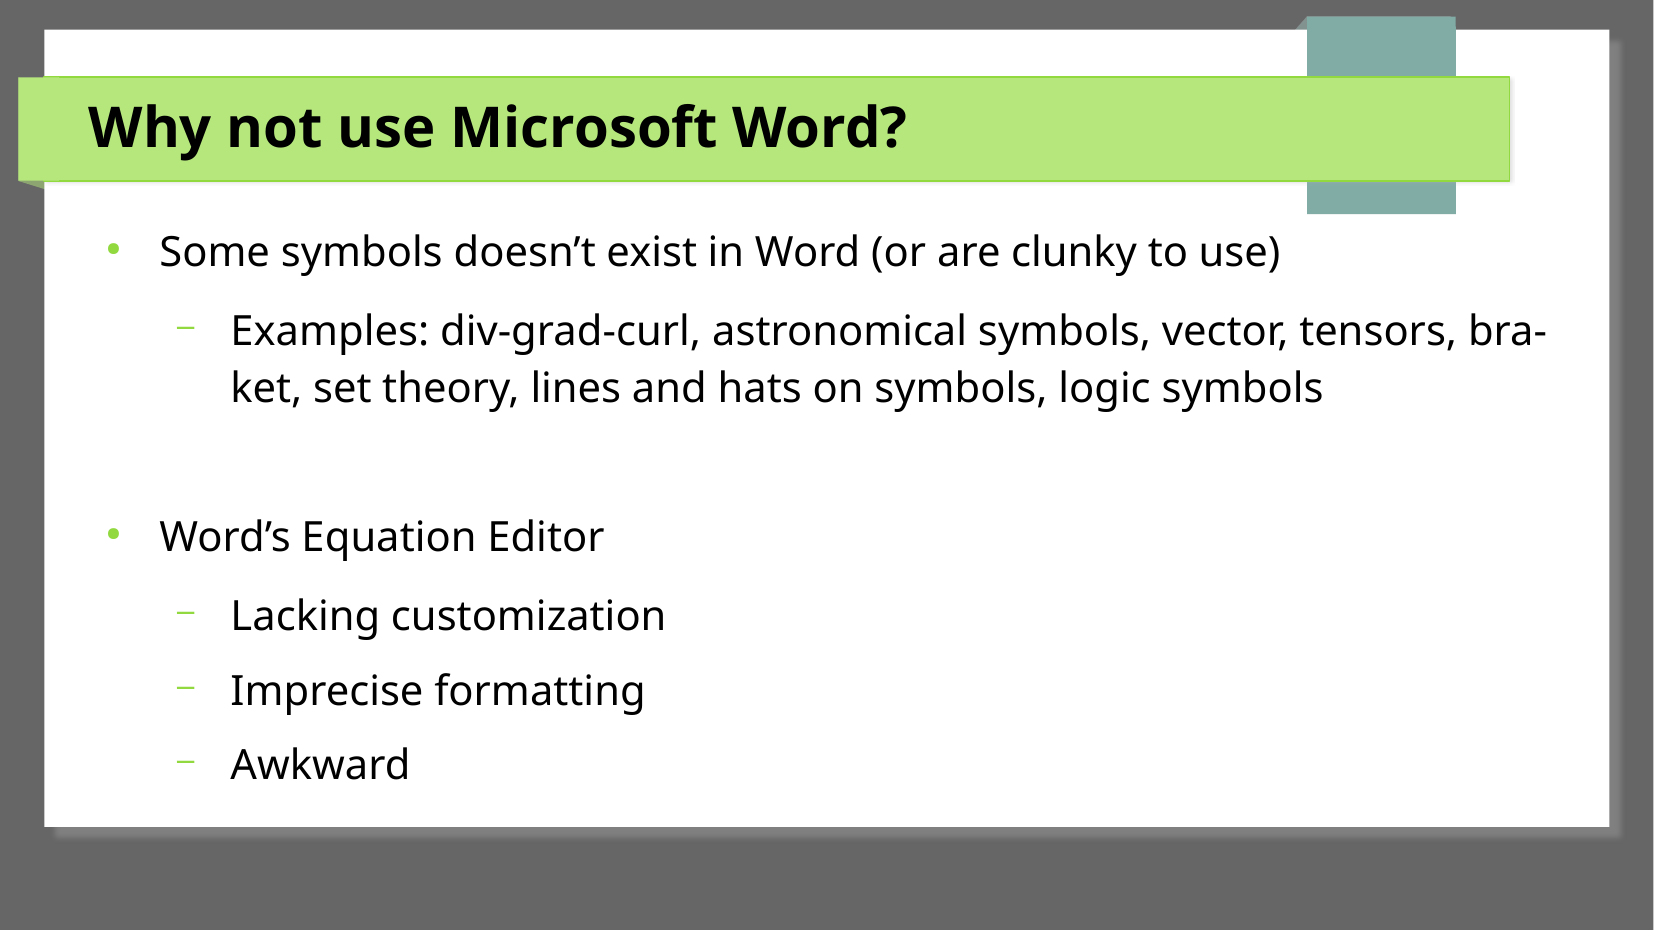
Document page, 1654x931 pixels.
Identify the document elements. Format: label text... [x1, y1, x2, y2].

list Some symbols doesn’t exist in Word (or are clunky to use) Examples: div-grad-curl, astronomical symbols, vector, tensors, bra-ket, set theory, lines and hats on symbols, logic symbols Word’s Equation Editor Lacking customization Imprecise formatting Awkward [88, 221, 1565, 813]
title Why not use Microsoft Word? [88, 73, 1506, 178]
